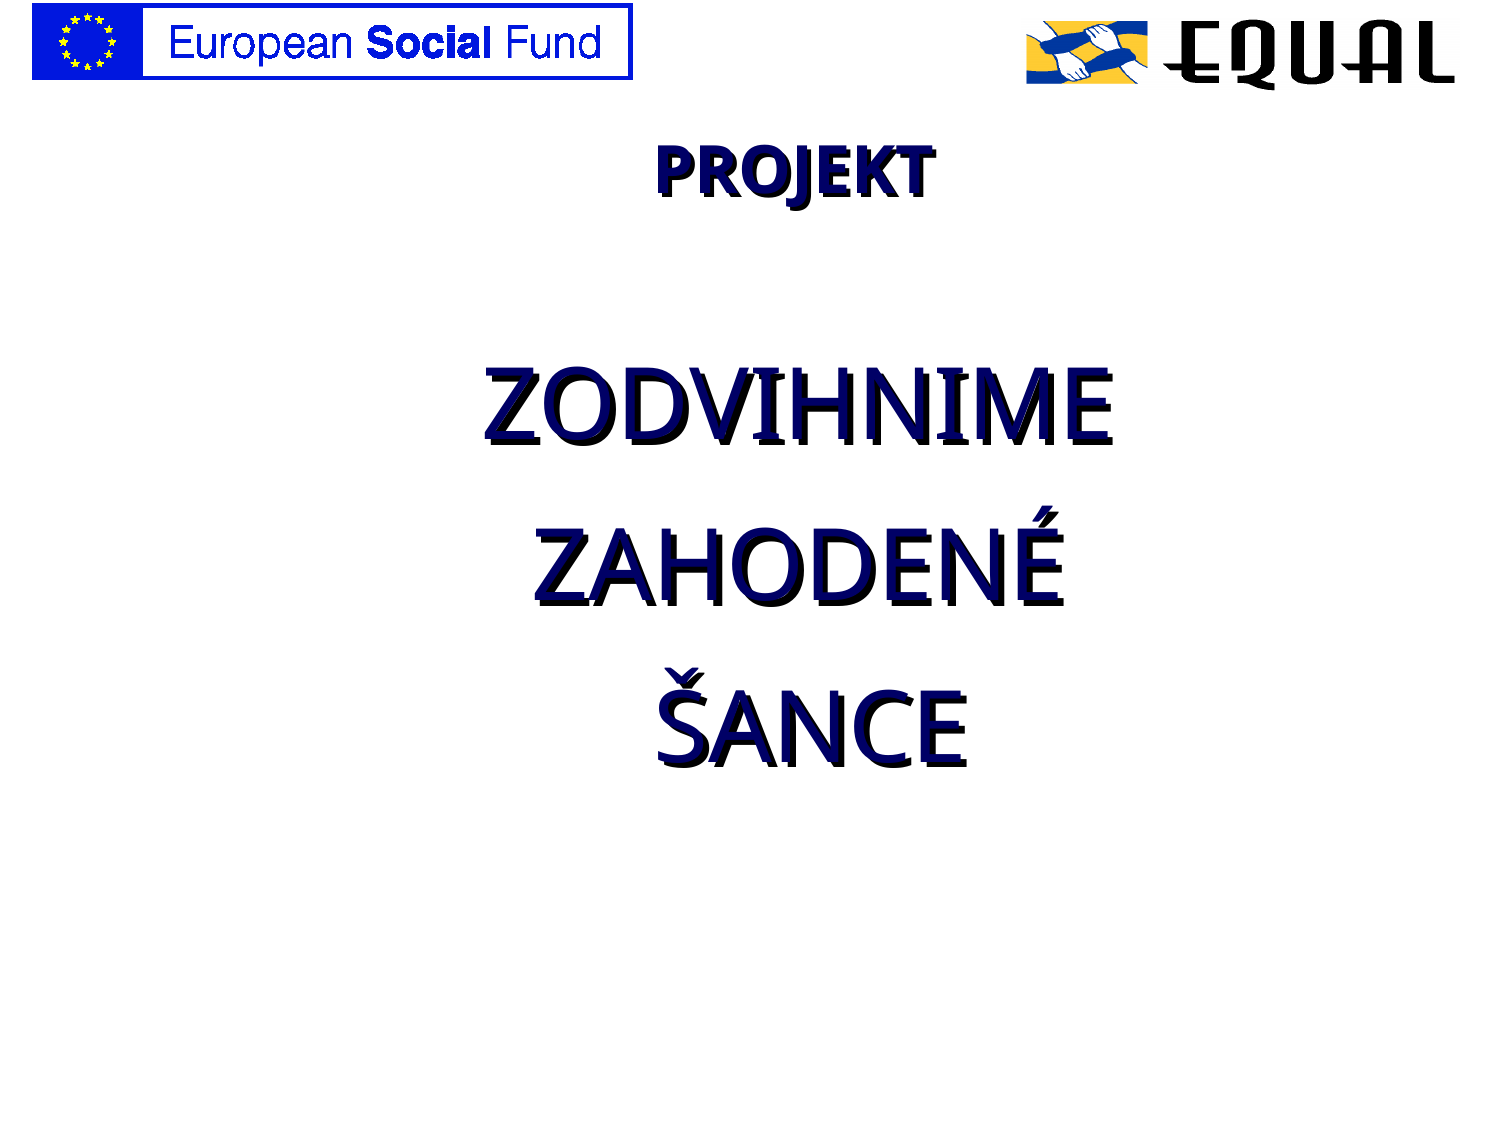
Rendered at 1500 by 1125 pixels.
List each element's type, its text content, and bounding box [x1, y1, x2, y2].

picture [1021, 18, 1460, 91]
picture [29, 0, 636, 83]
list ZODVIHNIME ZAHODENÉ ŠANCE [174, 324, 1447, 1001]
title PROJEKT [174, 49, 1413, 285]
